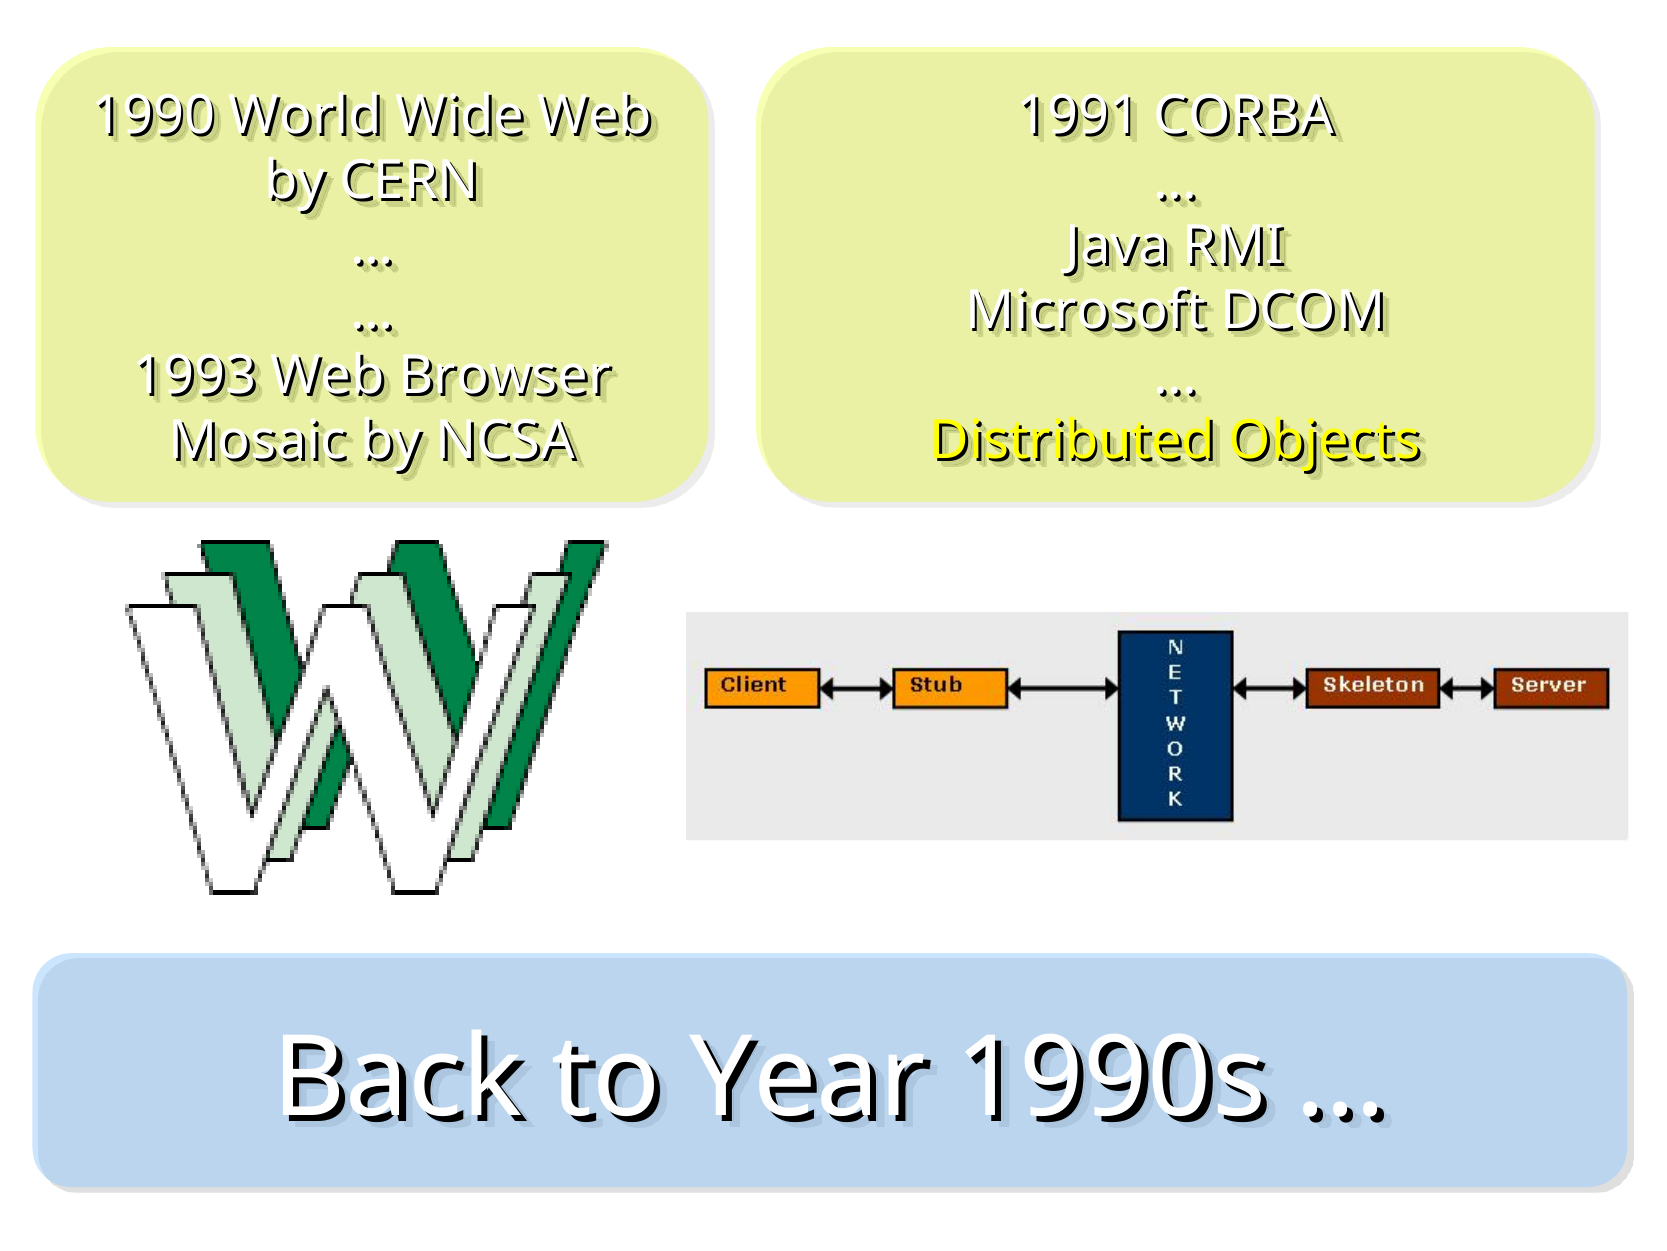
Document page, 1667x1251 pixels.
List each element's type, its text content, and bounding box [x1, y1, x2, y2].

text_box 1990 World Wide Web by CERN … … 1993 Web Browser Mosaic by NCSA [35, 47, 709, 502]
text_box Back to Year 1990s ... [32, 953, 1628, 1188]
picture [125, 540, 609, 895]
text_box 1991 CORBA ... Java RMI Microsoft DCOM ... Distributed Objects [755, 47, 1595, 502]
picture [686, 612, 1630, 842]
